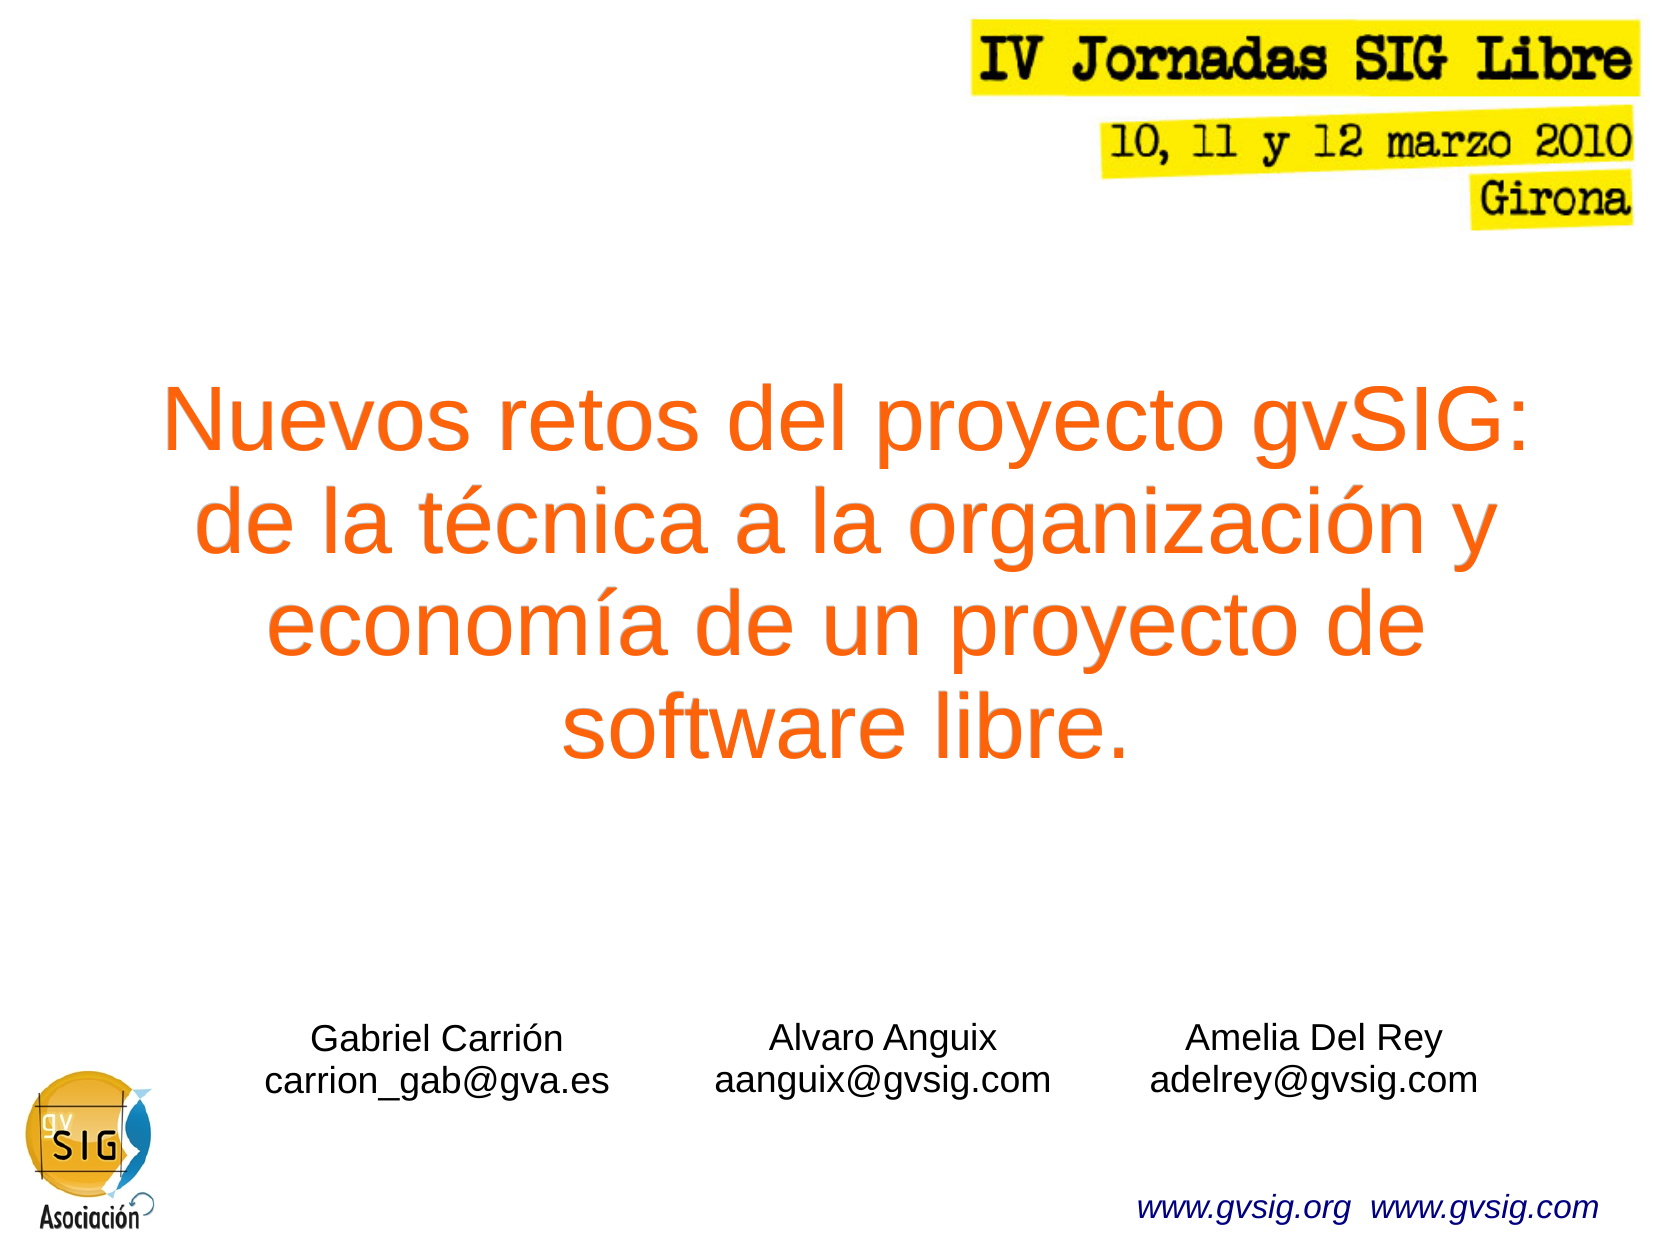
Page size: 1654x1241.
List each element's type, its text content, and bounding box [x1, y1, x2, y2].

picture [956, 0, 1654, 276]
picture [0, 1062, 178, 1241]
text_box Alvaro Anguix aanguix@gvsig.com [733, 1009, 1105, 1117]
text_box Amelia Del Rey adelrey@gvsig.com [1105, 1009, 1536, 1117]
text_box Nuevos retos del proyecto gvSIG: de la técnica a la organización y economía de un proyecto de software libre. [94, 360, 1601, 831]
text_box Gabriel Carrión carrion_gab@gva.es [141, 1009, 733, 1118]
